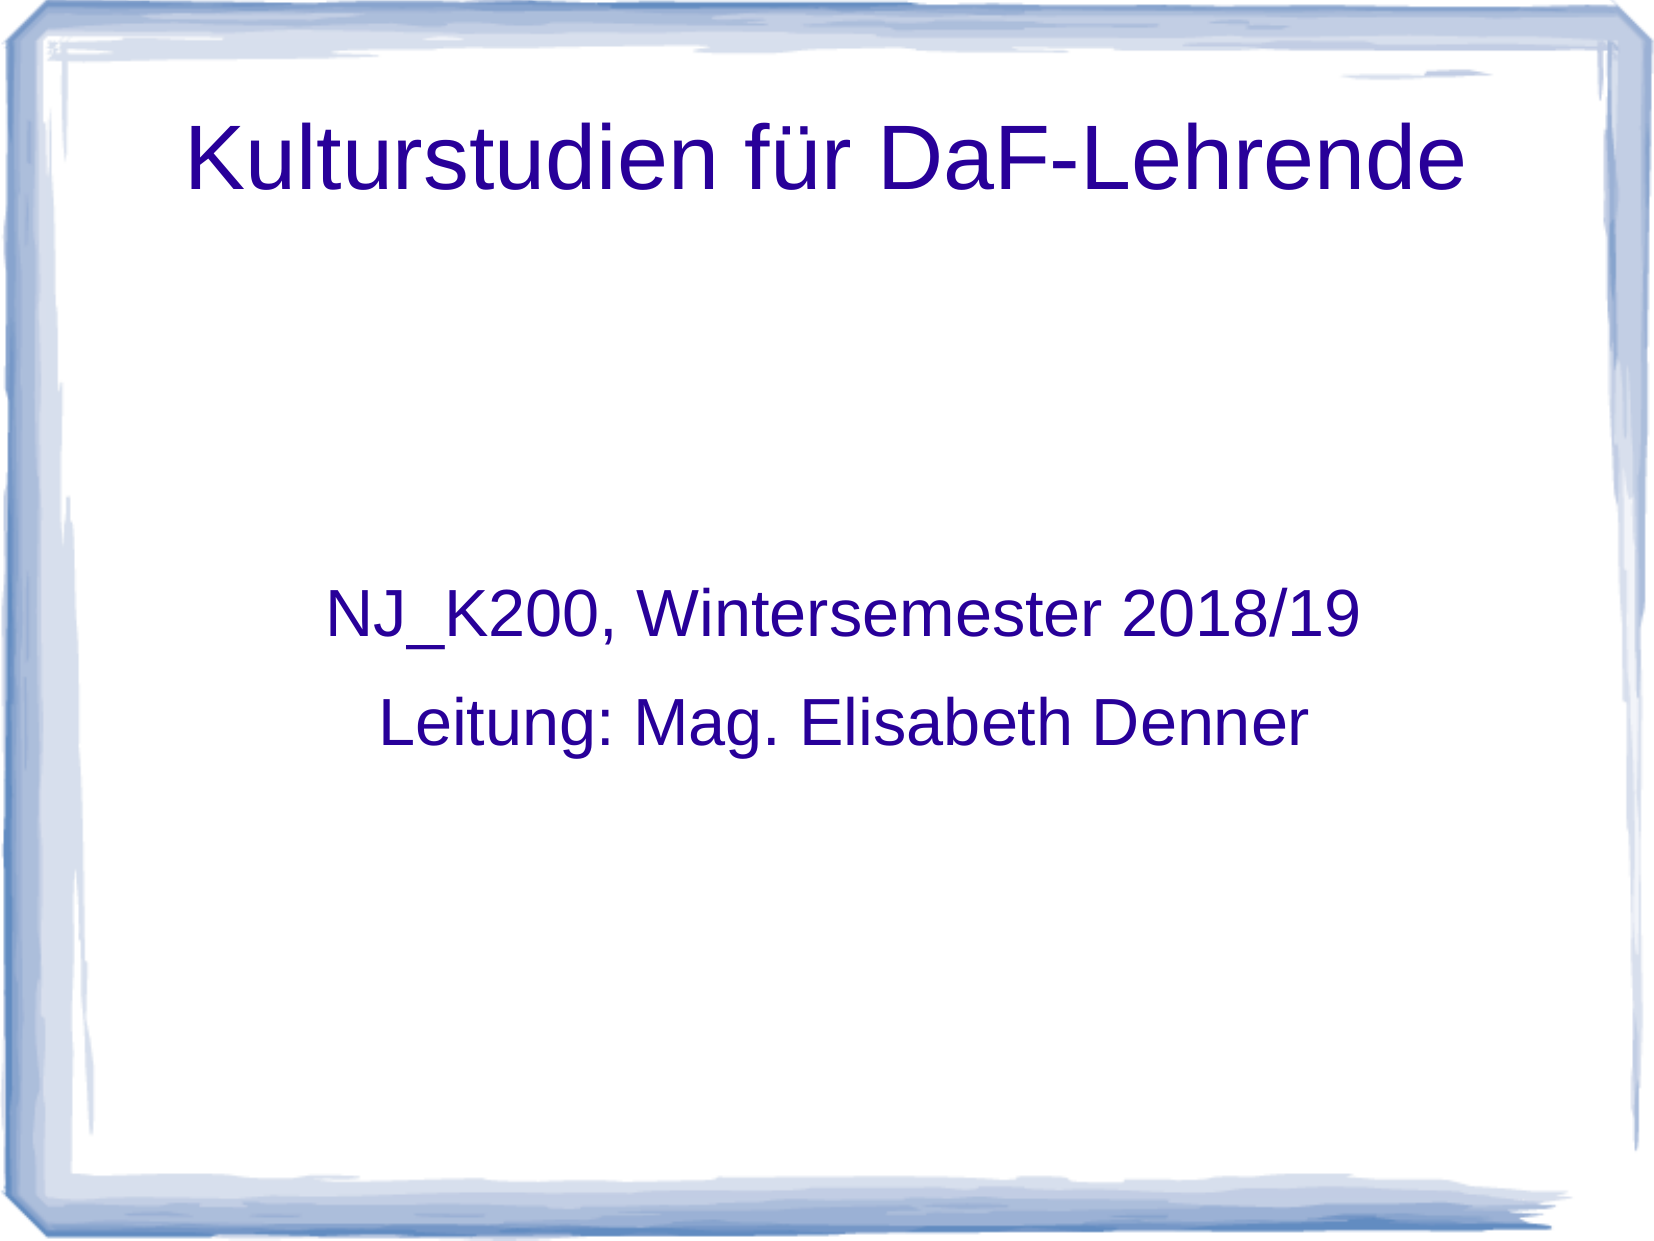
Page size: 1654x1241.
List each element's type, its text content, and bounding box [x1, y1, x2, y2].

title Kulturstudien für DaF-Lehrende [82, 49, 1571, 257]
subtitle NJ_K200, Wintersemester 2018/19 Leitung: Mag. Elisabeth Denner [118, 568, 1571, 760]
